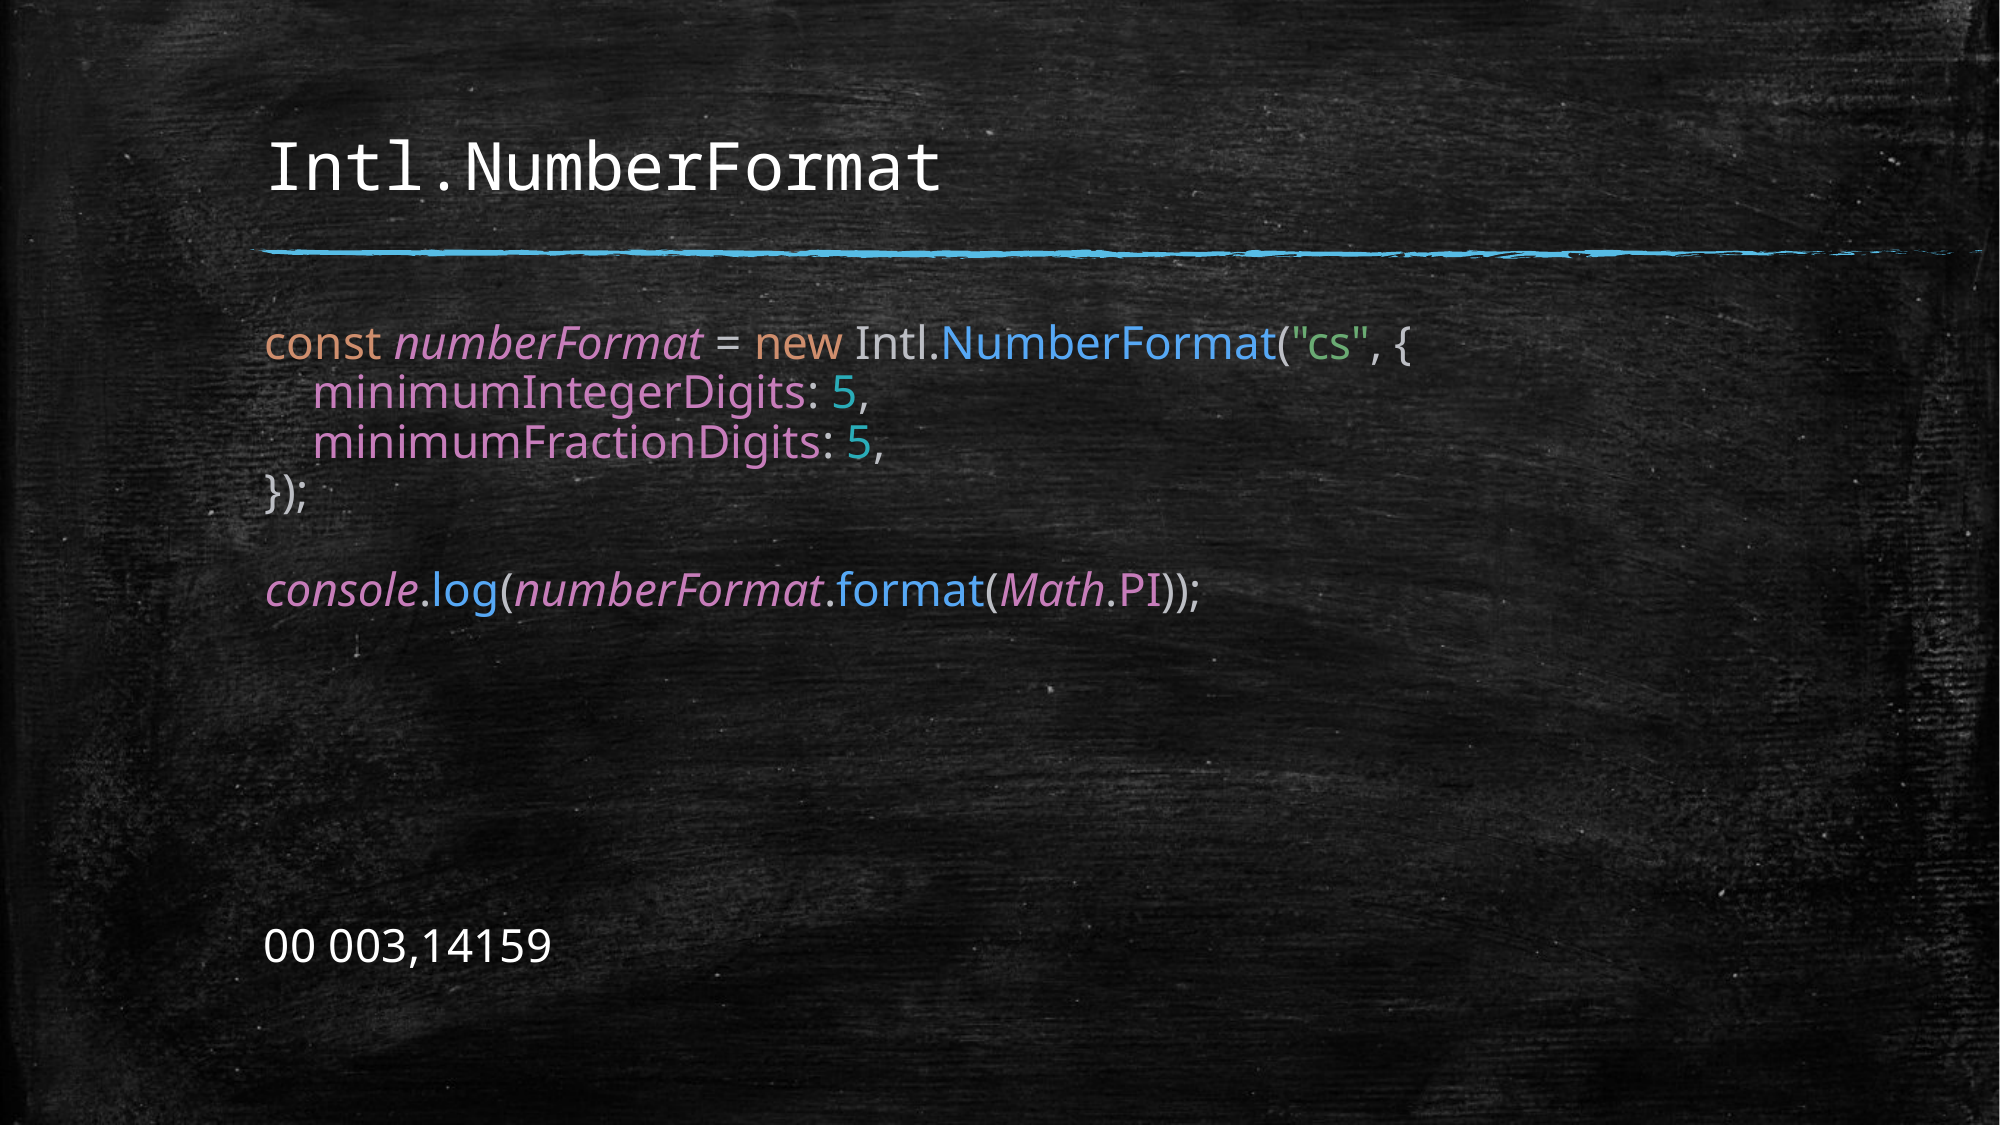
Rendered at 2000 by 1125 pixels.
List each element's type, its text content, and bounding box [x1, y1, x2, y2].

picture [0, 0, 2000, 1125]
title Intl.NumberFormat [249, 45, 1750, 213]
list const numberFormat = new Intl.NumberFormat("cs", { minimumIntegerDigits: 5, minimumFractionDigits: 5, }); console.log(numberFormat.format(Math.PI)); [249, 312, 1750, 913]
list 00 003,14159 [248, 915, 1749, 1066]
